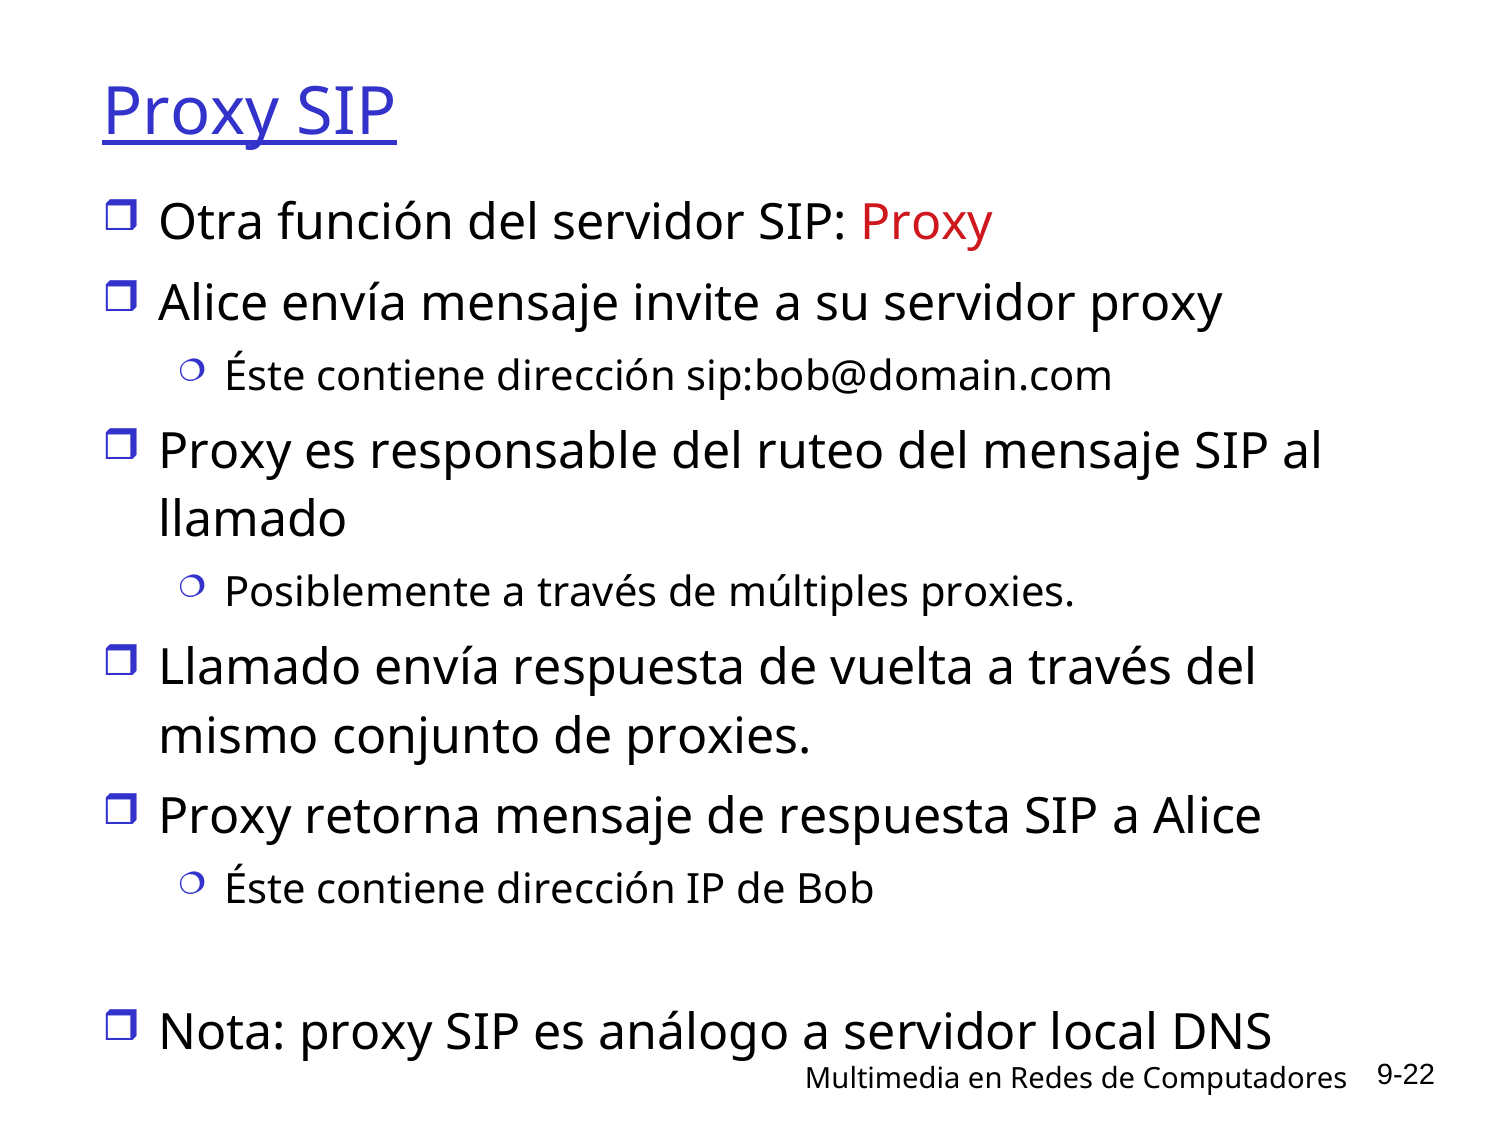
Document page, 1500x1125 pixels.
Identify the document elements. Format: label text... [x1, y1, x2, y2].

title Proxy SIP [87, 37, 1363, 178]
list Otra función del servidor SIP: Proxy Alice envía mensaje invite a su servidor proxy Éste contiene dirección sip:bob@domain.com Proxy es responsable del ruteo del mensaje SIP al llamado Posiblemente a través de múltiples proxies. Llamado envía respuesta de vuelta a través del mismo conjunto de proxies. Proxy retorna mensaje de respuesta SIP a Alice Éste contiene dirección IP de Bob Nota: proxy SIP es análogo a servidor local DNS [87, 178, 1363, 1016]
